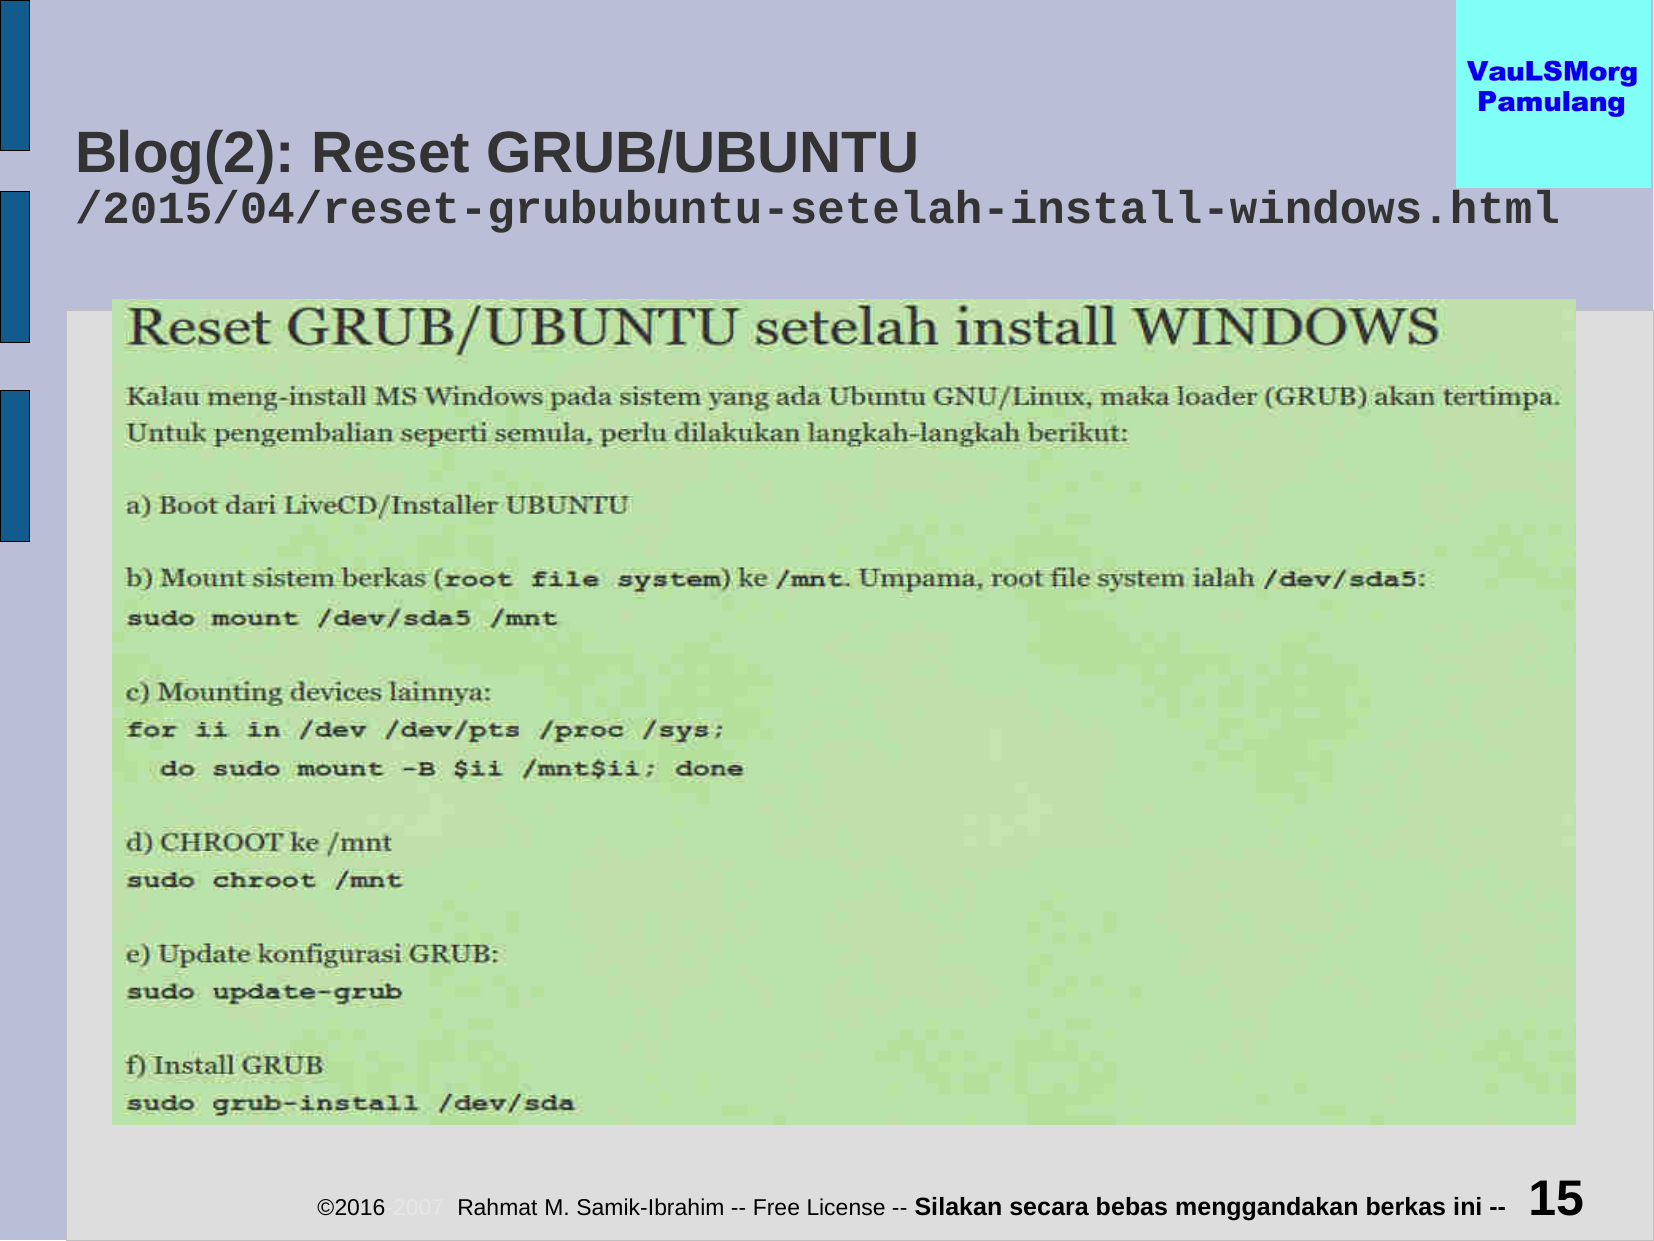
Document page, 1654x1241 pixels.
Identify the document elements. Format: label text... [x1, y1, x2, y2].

picture [112, 299, 1576, 1126]
title Blog(2): Reset GRUB/UBUNTU /2015/04/reset-grububuntu-setelah-install-windows.html [75, 75, 1613, 283]
picture [1456, 0, 1651, 188]
